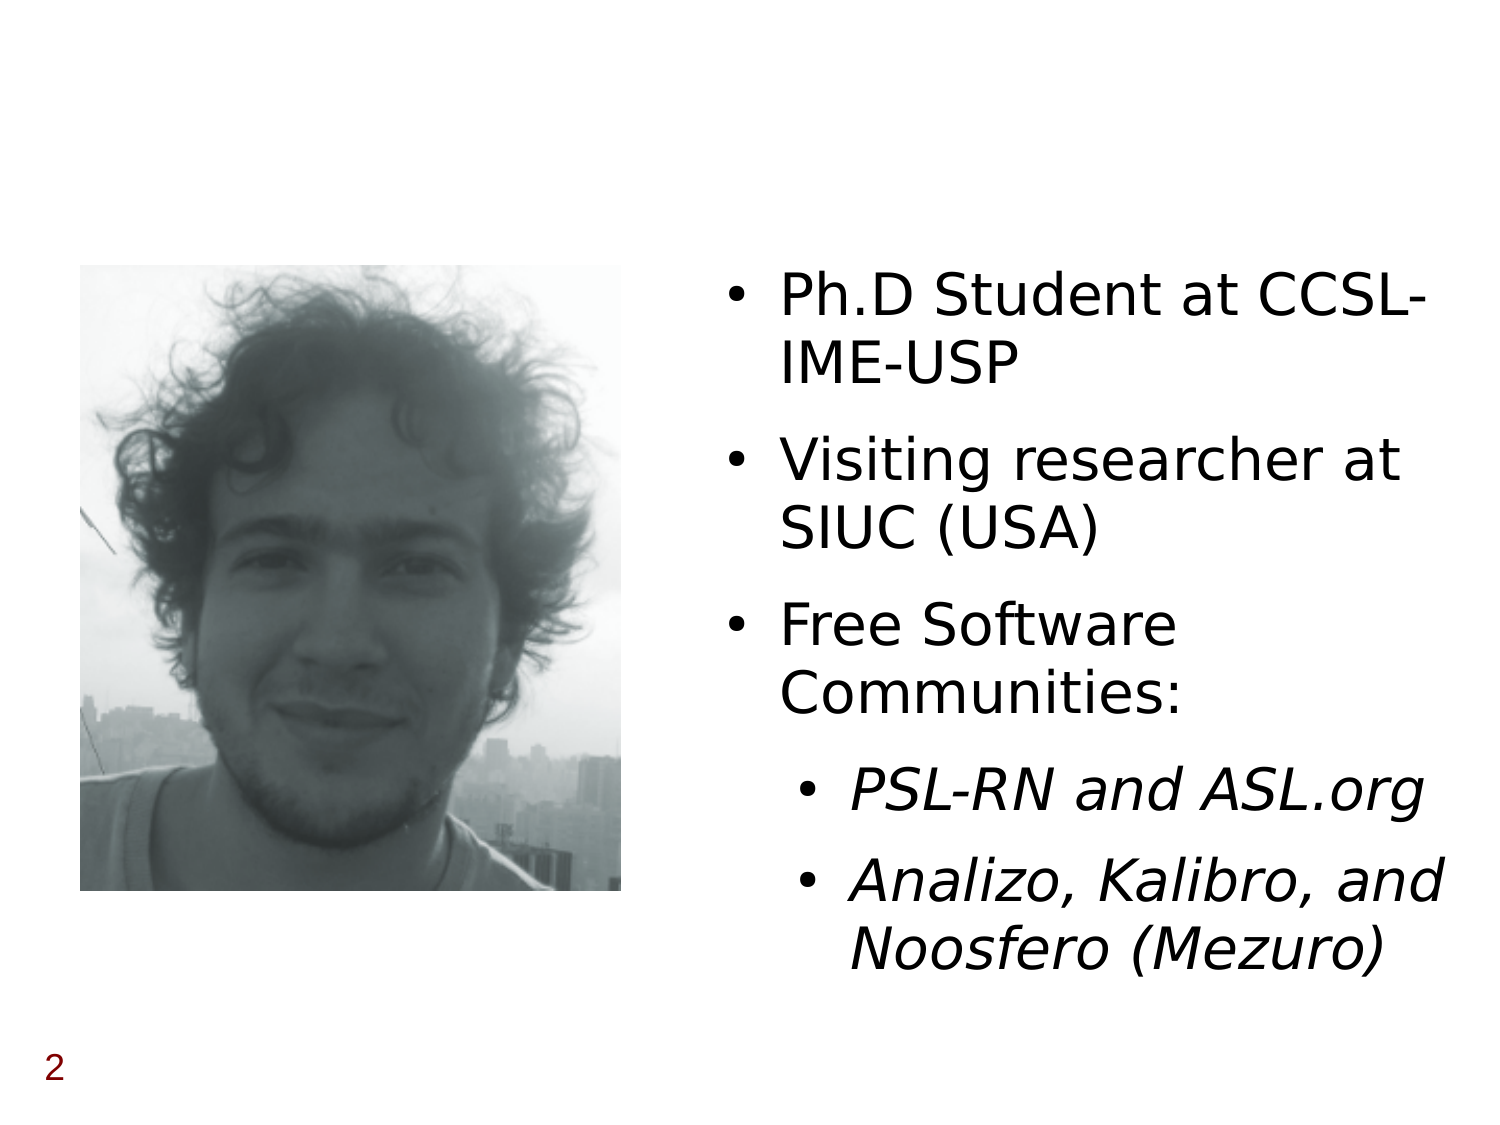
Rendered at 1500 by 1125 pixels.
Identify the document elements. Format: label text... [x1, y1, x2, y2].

list Ph.D Student at CCSL-IME-USP Visiting researcher at SIUC (USA) Free Software Communities: PSL-RN and ASL.org Analizo, Kalibro, and Noosfero (Mezuro) [708, 261, 1500, 1004]
picture [80, 265, 621, 891]
